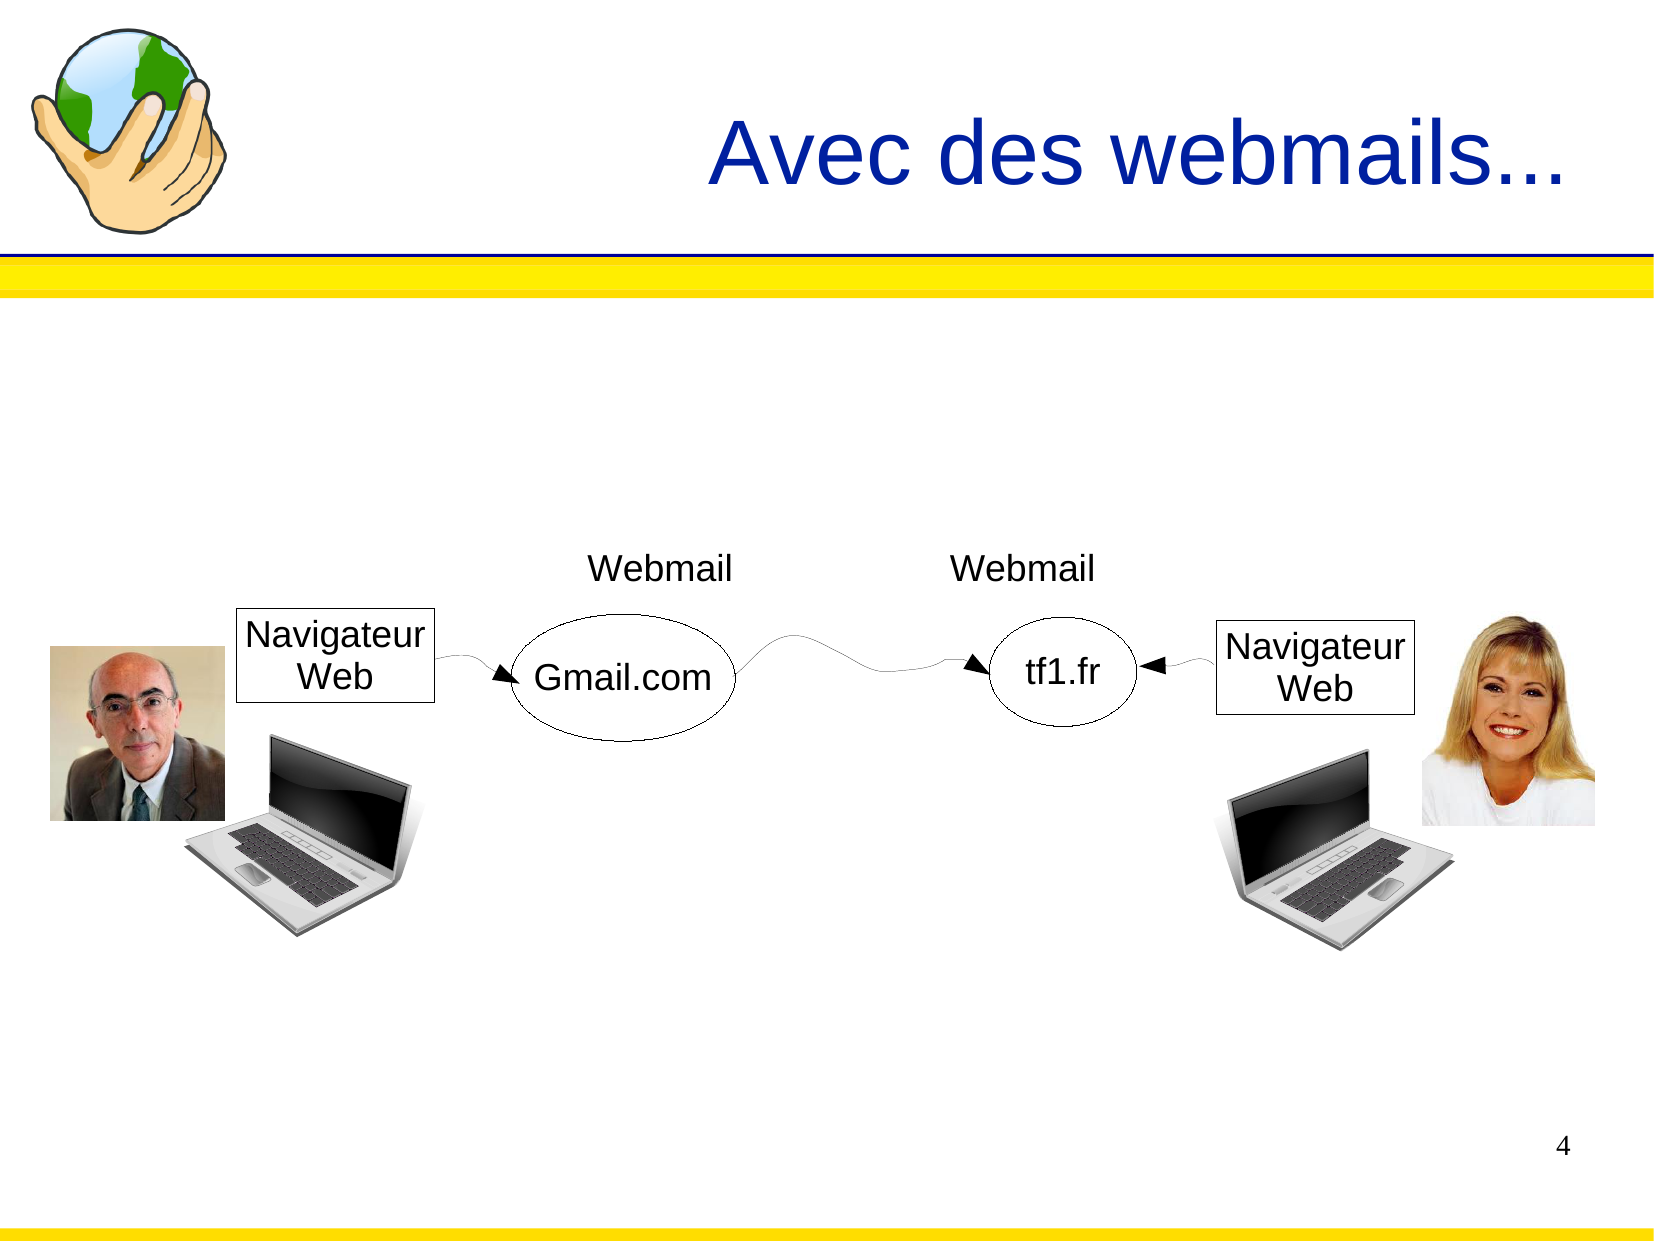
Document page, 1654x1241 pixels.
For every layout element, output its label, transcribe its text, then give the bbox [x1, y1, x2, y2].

text_box Gmail.com [511, 614, 736, 742]
picture [50, 646, 432, 942]
title Avec des webmails... [372, 49, 1571, 257]
text_box Webmail [935, 539, 1110, 609]
text_box tf1.fr [989, 617, 1137, 727]
picture [11, 14, 246, 248]
picture [1207, 611, 1595, 957]
text_box Navigateur Web [236, 608, 435, 703]
text_box Webmail [572, 539, 747, 609]
text_box Navigateur Web [1216, 620, 1415, 715]
